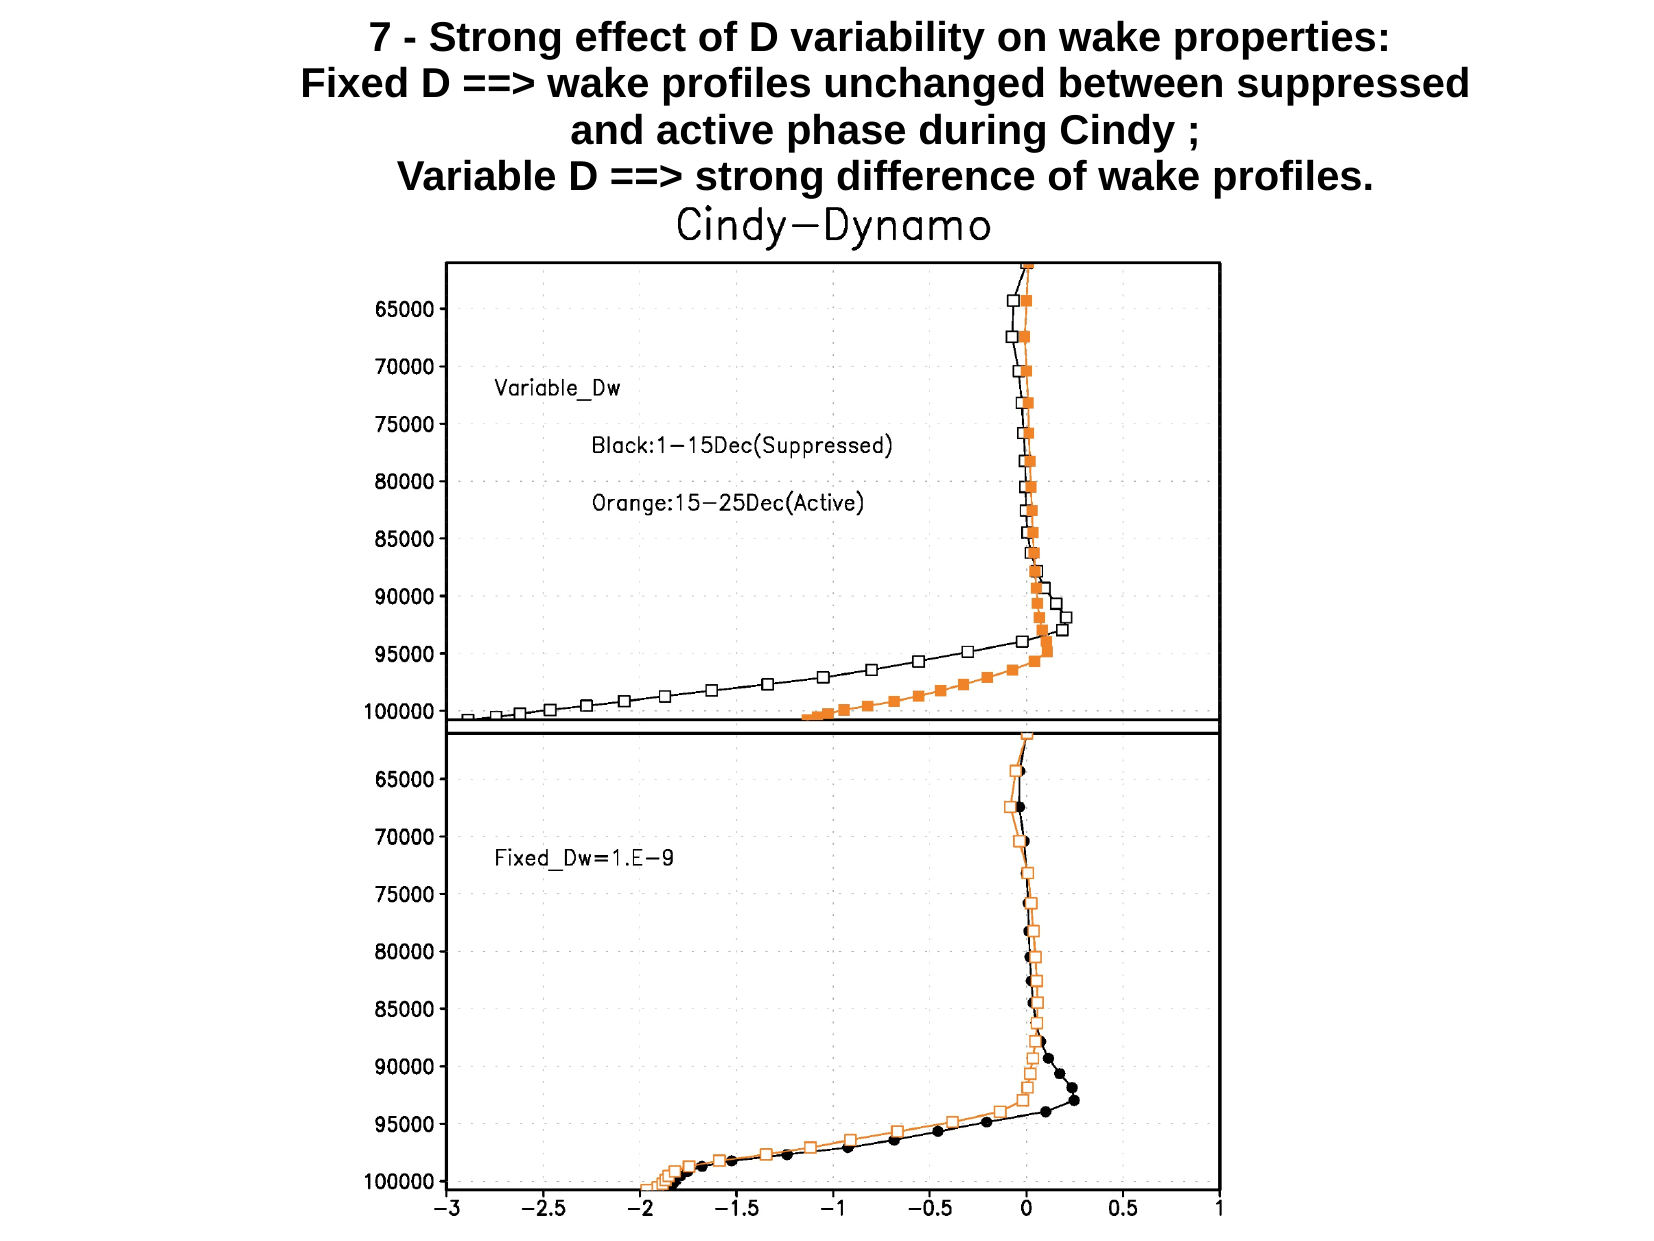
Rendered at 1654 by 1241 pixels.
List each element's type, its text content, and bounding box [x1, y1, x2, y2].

text_box 7 - Strong effect of D variability on wake properties: Fixed D ==> wake profiles unchanged between suppressed and active phase during Cindy ; Variable D ==> strong difference of wake profiles. [280, 6, 1492, 208]
picture [7, 88, 1654, 1241]
